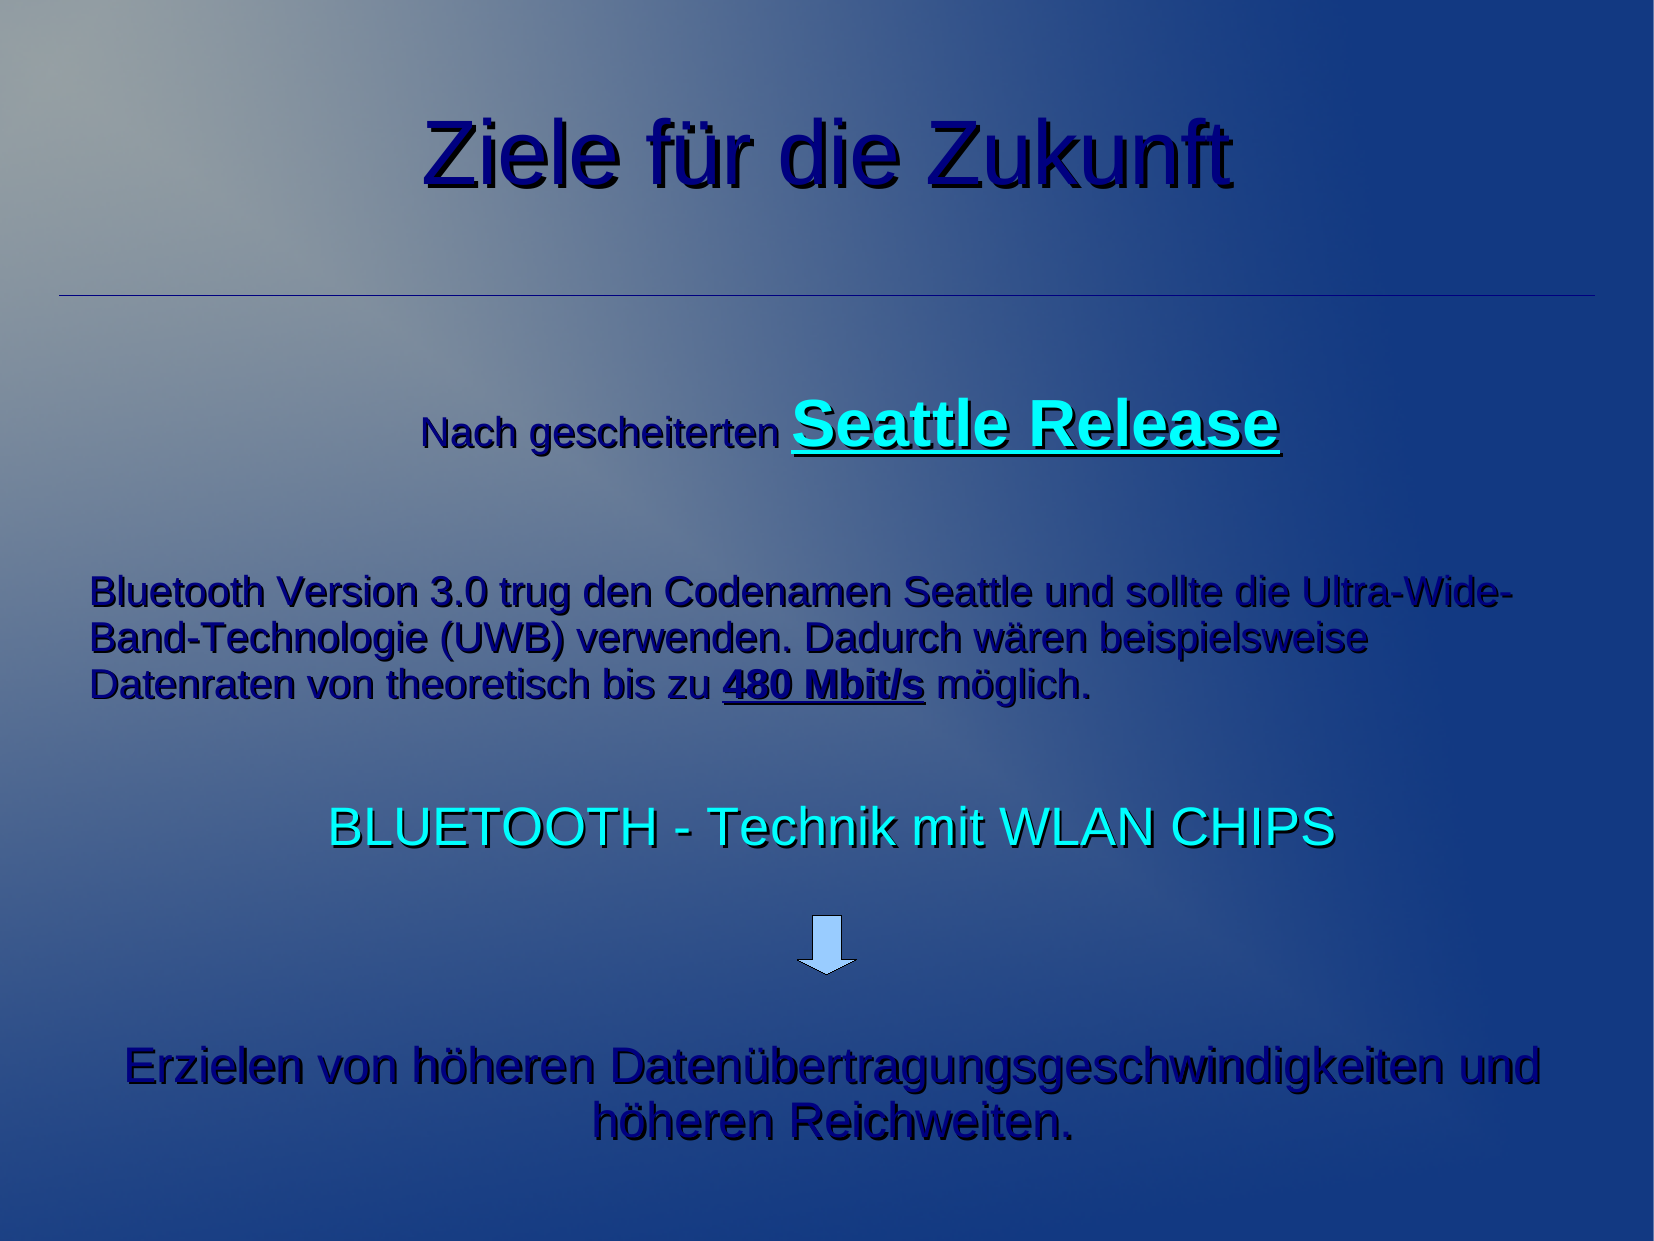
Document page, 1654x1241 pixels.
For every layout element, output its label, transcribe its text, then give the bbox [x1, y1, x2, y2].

text_box BLUETOOTH - Technik mit WLAN CHIPS [88, 767, 1577, 886]
subtitle Nach gescheiterten Seattle Release Bluetooth Version 3.0 trug den Codenamen Seattle und sollte die Ultra-Wide-Band-Technologie (UWB) verwenden. Dadurch wären beispielsweise Datenraten von theoretisch bis zu 480 Mbit/s möglich. [88, 296, 1577, 767]
text_box [797, 915, 857, 975]
picture [0, 0, 1654, 1241]
title Ziele für die Zukunft [82, 56, 1571, 250]
text_box Erzielen von höheren Datenübertragungsgeschwindigkeiten und höheren Reichweiten. [88, 1033, 1577, 1152]
